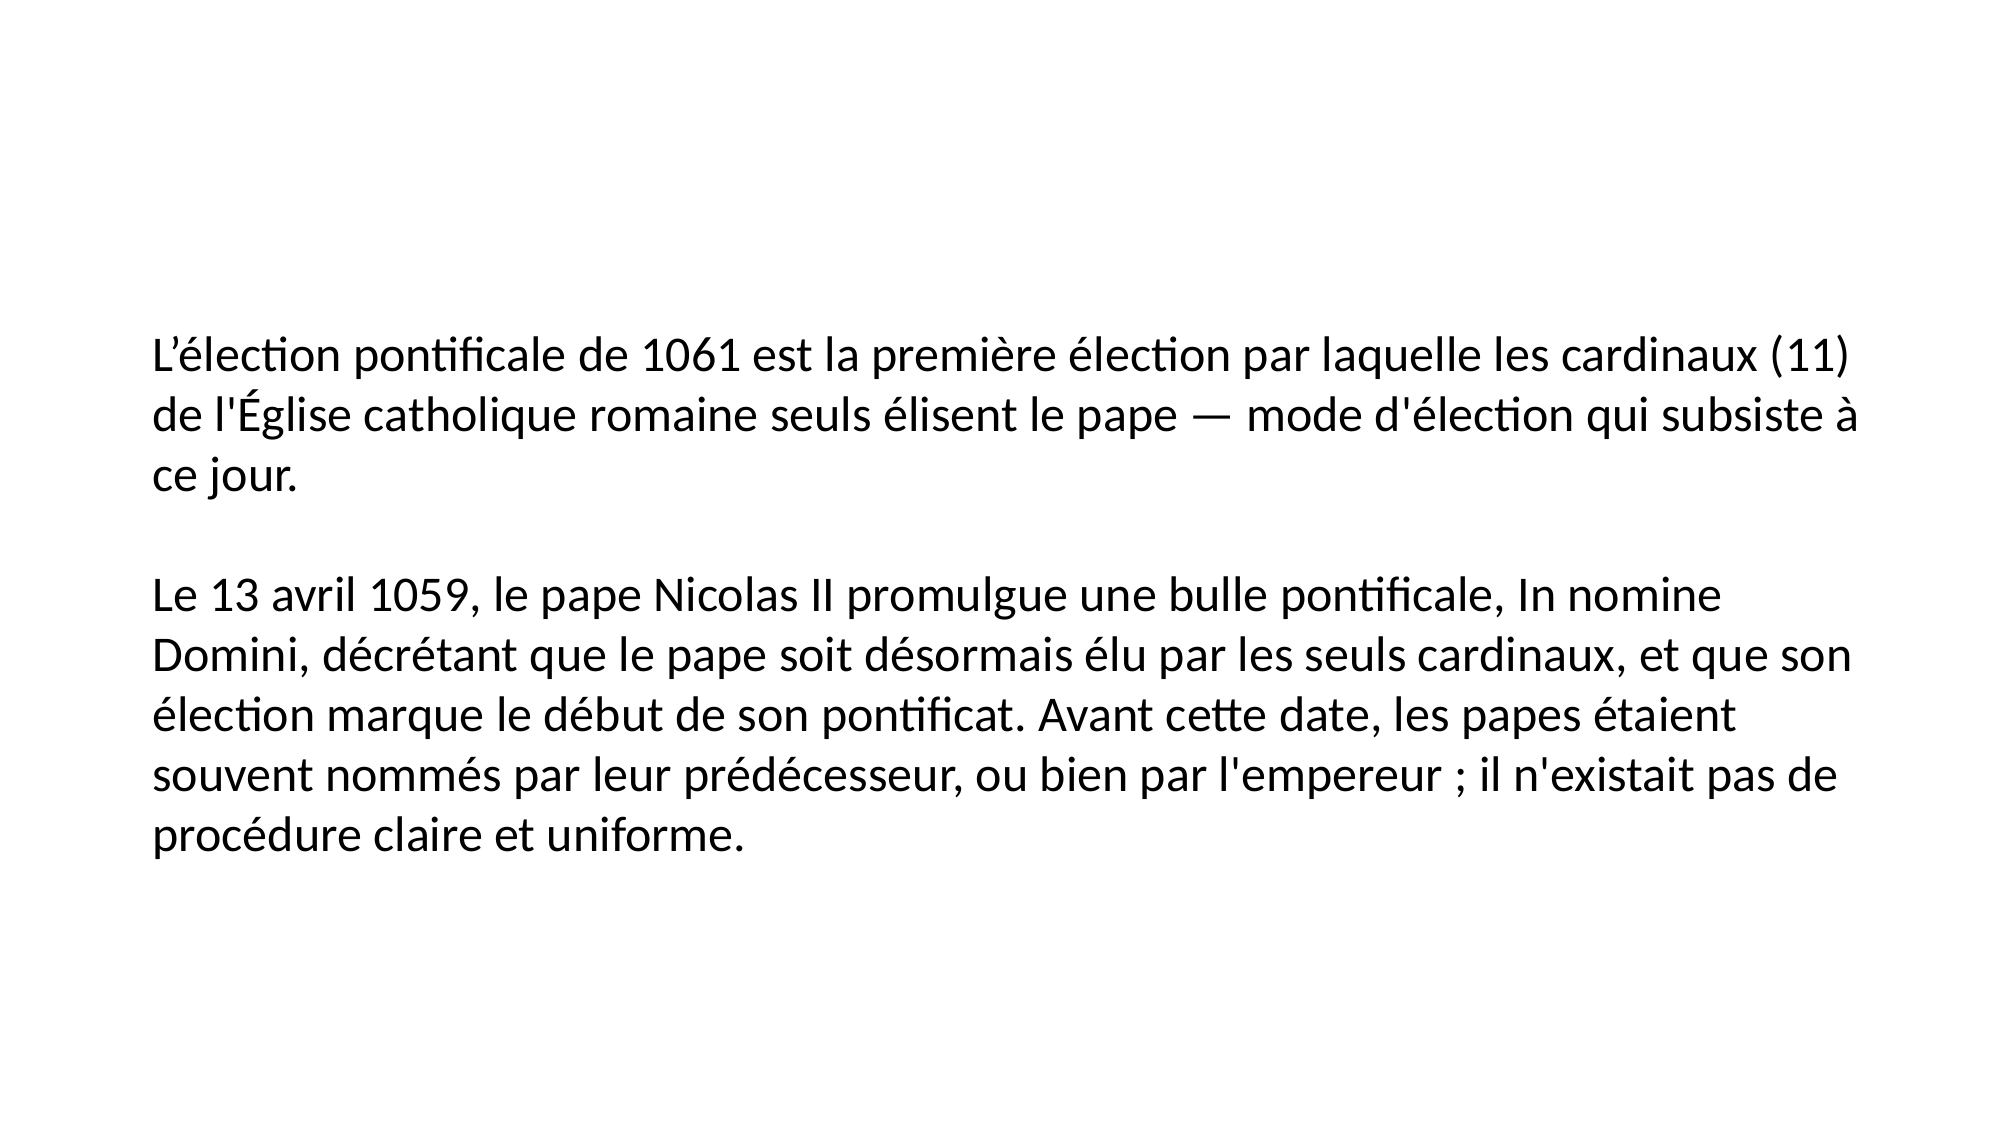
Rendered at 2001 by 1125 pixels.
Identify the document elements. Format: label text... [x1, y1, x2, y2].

text_box L’élection pontificale de 1061 est la première élection par laquelle les cardinaux (11) de l'Église catholique romaine seuls élisent le pape — mode d'élection qui subsiste à ce jour. Le 13 avril 1059, le pape Nicolas II promulgue une bulle pontificale, In nomine Domini, décrétant que le pape soit désormais élu par les seuls cardinaux, et que son élection marque le début de son pontificat. Avant cette date, les papes étaient souvent nommés par leur prédécesseur, ou bien par l'empereur ; il n'existait pas de procédure claire et uniforme. [137, 313, 1908, 875]
